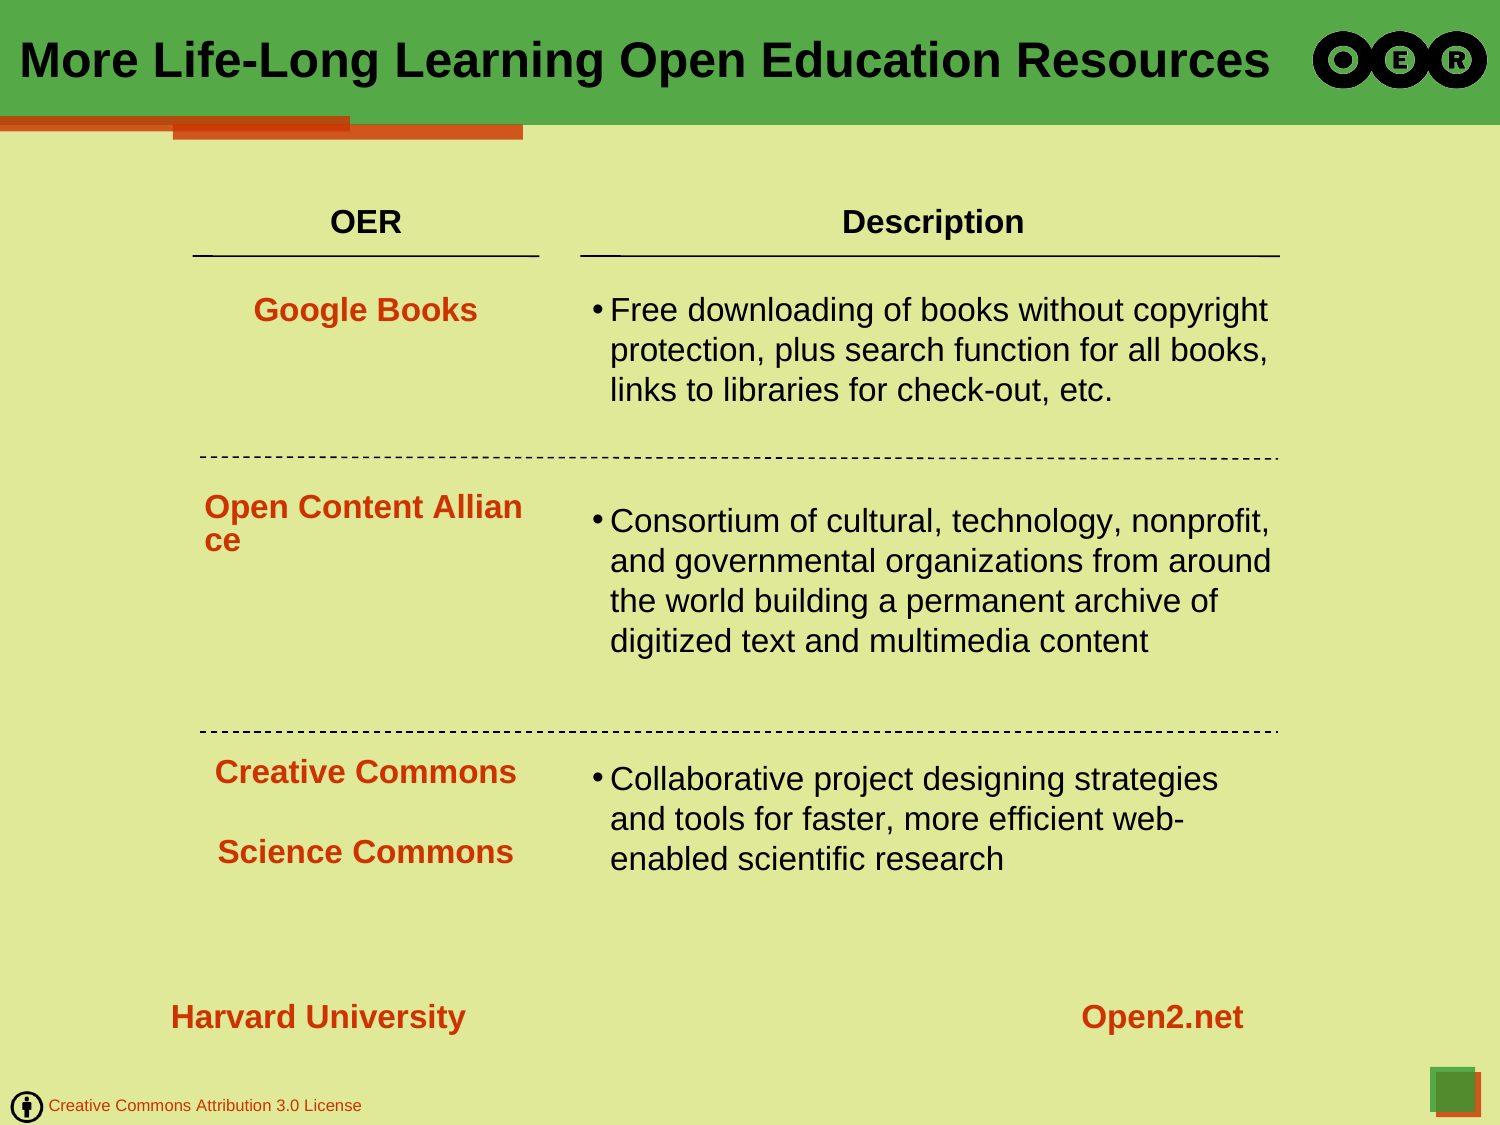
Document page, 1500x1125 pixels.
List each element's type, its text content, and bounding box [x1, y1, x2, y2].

text_box Open2.net [924, 987, 1401, 1043]
text_box Harvard University [62, 987, 576, 1043]
picture [1306, 31, 1494, 94]
text_box Description [577, 192, 1290, 249]
text_box More Life-Long Learning Open Education Resources [4, 27, 1293, 97]
picture [7, 1088, 46, 1125]
text_box Open Content Alliance [189, 477, 543, 533]
text_box Free downloading of books without copyright protection, plus search function for all books, links to libraries for check-out, etc. [577, 280, 1290, 417]
text_box OER [189, 192, 543, 249]
text_box Google Books [189, 280, 543, 337]
text_box Collaborative project designing strategies and tools for faster, more efficient web-enabled scientific research [577, 749, 1290, 885]
text_box Creative Commons Science Commons [189, 742, 543, 879]
text_box Consortium of cultural, technology, nonprofit, and governmental organizations from around the world building a permanent archive of digitized text and multimedia content [577, 491, 1290, 668]
